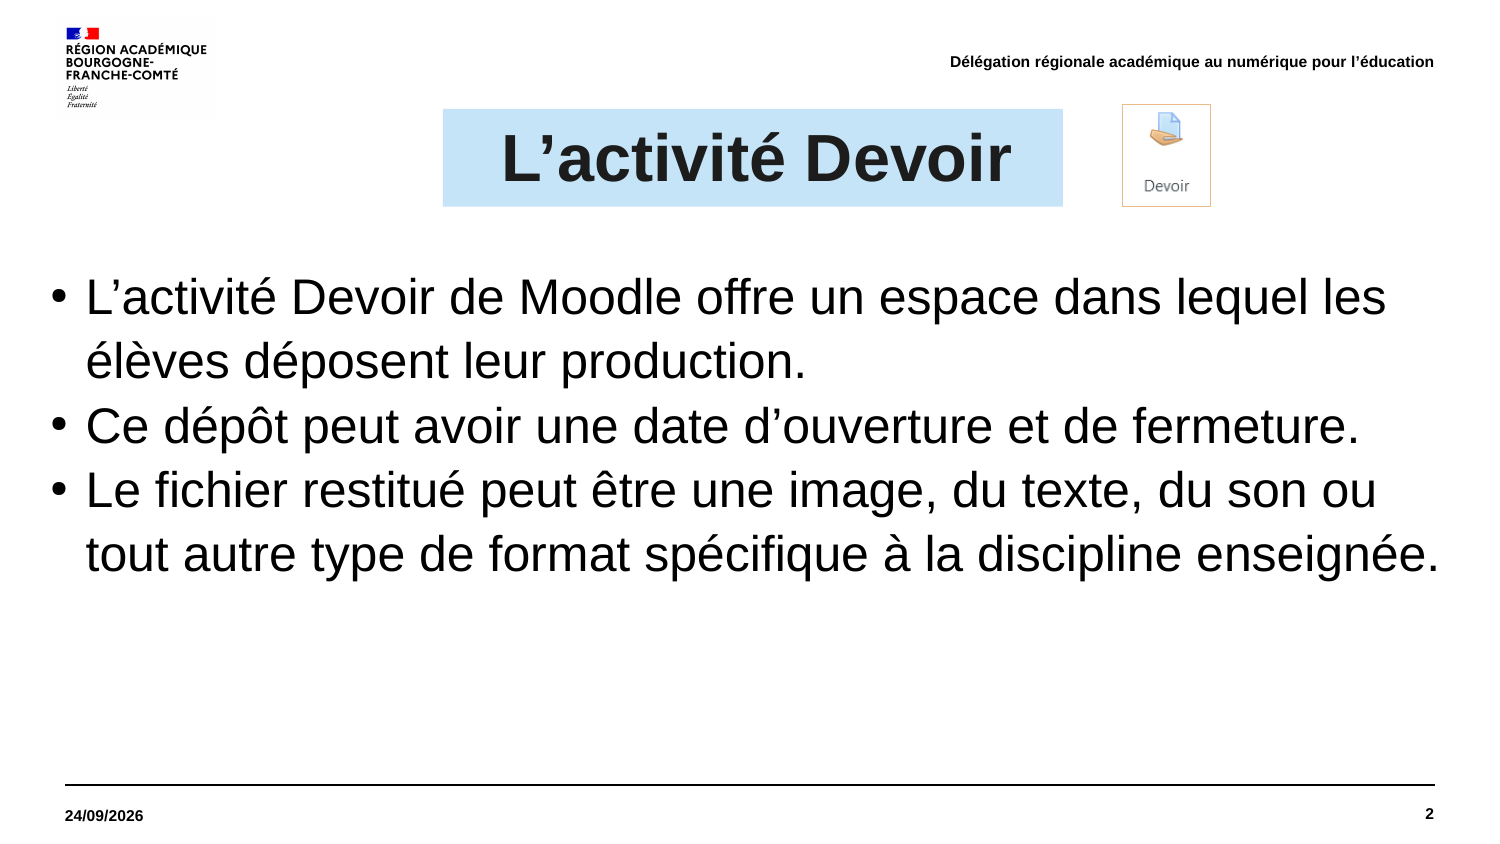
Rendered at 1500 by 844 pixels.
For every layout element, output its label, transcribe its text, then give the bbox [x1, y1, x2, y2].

picture [55, 16, 218, 119]
text_box L’activité Devoir de Moodle offre un espace dans lequel les élèves déposent leur production. Ce dépôt peut avoir une date d’ouverture et de fermeture. Le fichier restitué peut être une image, du texte, du son ou tout autre type de format spécifique à la discipline enseignée. [35, 253, 1483, 654]
text_box Délégation régionale académique au numérique pour l’éducation [944, 32, 1435, 91]
text_box <numéro> [1213, 784, 1435, 843]
picture [1122, 104, 1211, 207]
text_box L’activité Devoir [442, 108, 1063, 207]
text_box 23/04/2023 [64, 787, 245, 843]
